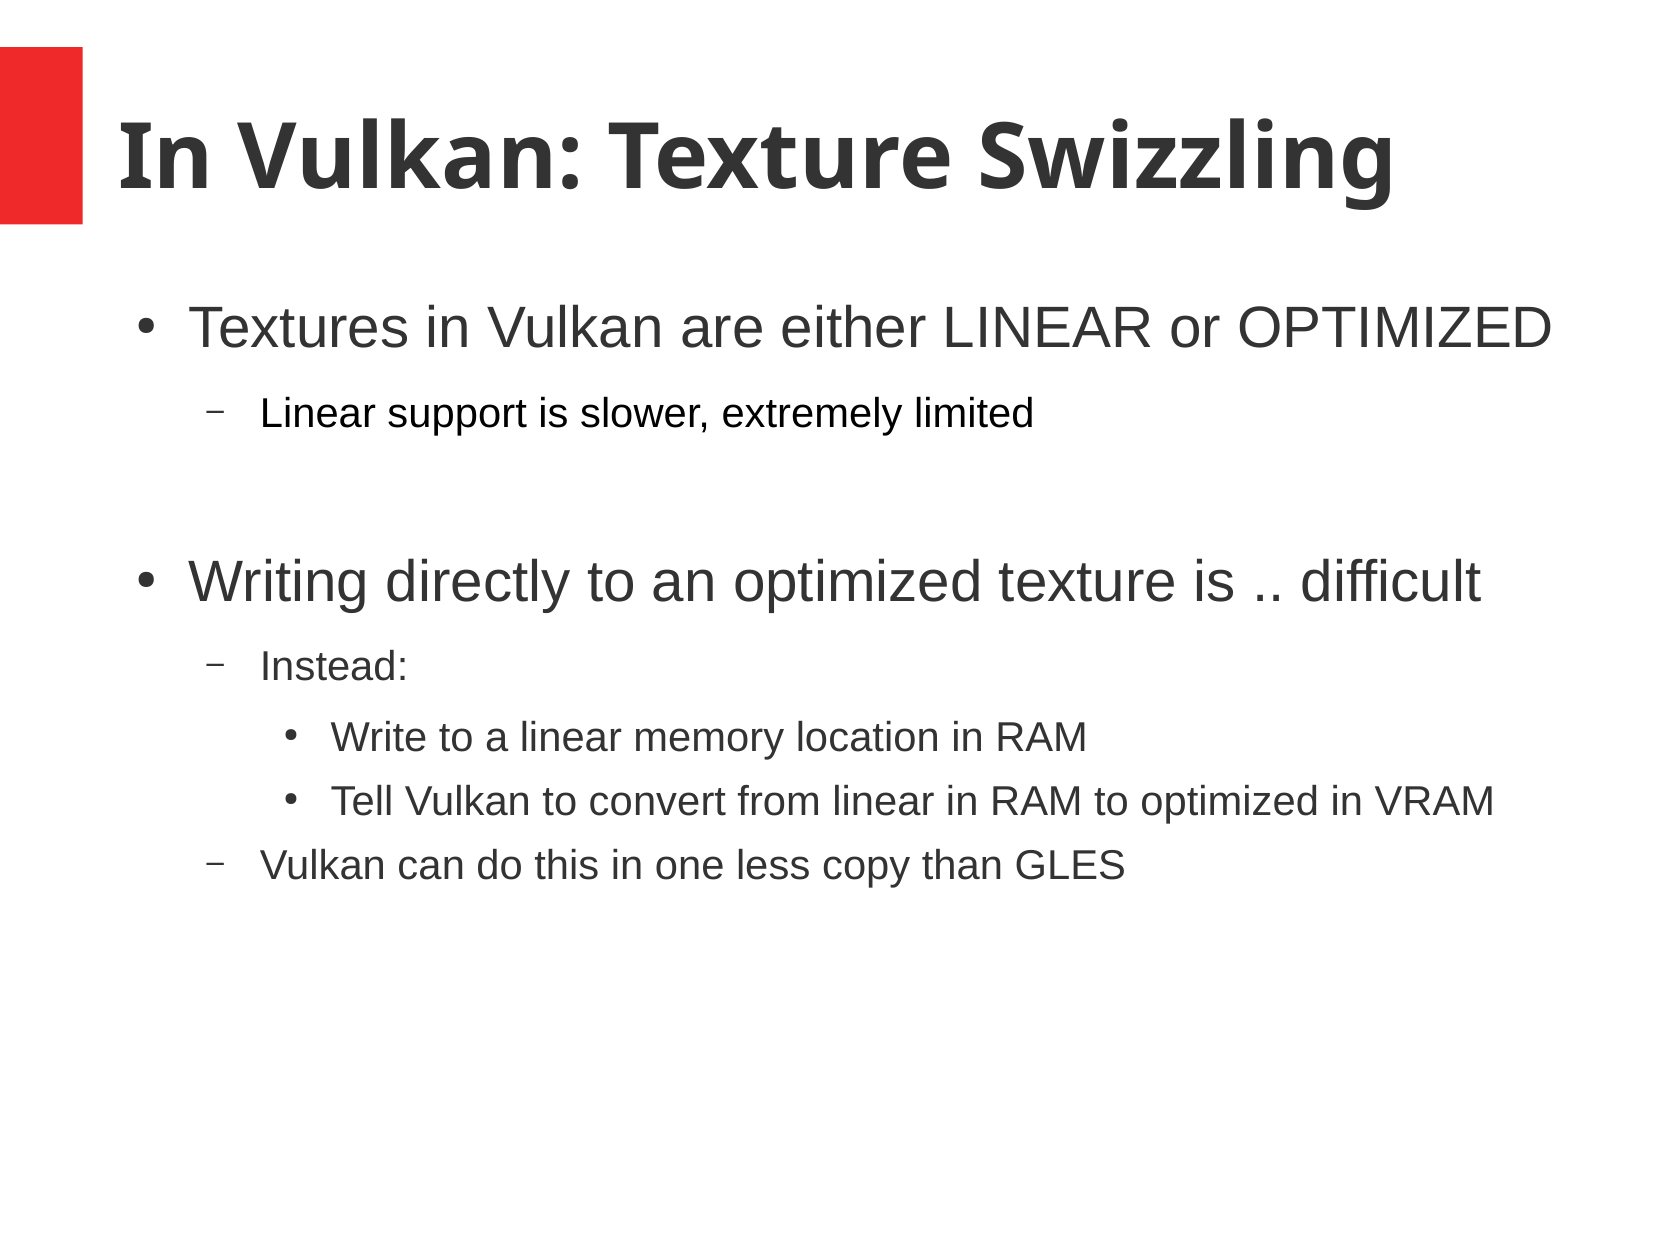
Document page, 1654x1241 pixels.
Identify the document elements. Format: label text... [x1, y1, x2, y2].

list Textures in Vulkan are either LINEAR or OPTIMIZED Linear support is slower, extremely limited Writing directly to an optimized texture is .. difficult Instead: Write to a linear memory location in RAM Tell Vulkan to convert from linear in RAM to optimized in VRAM Vulkan can do this in one less copy than GLES [118, 295, 1583, 1170]
title In Vulkan: Texture Swizzling [118, 49, 1571, 257]
